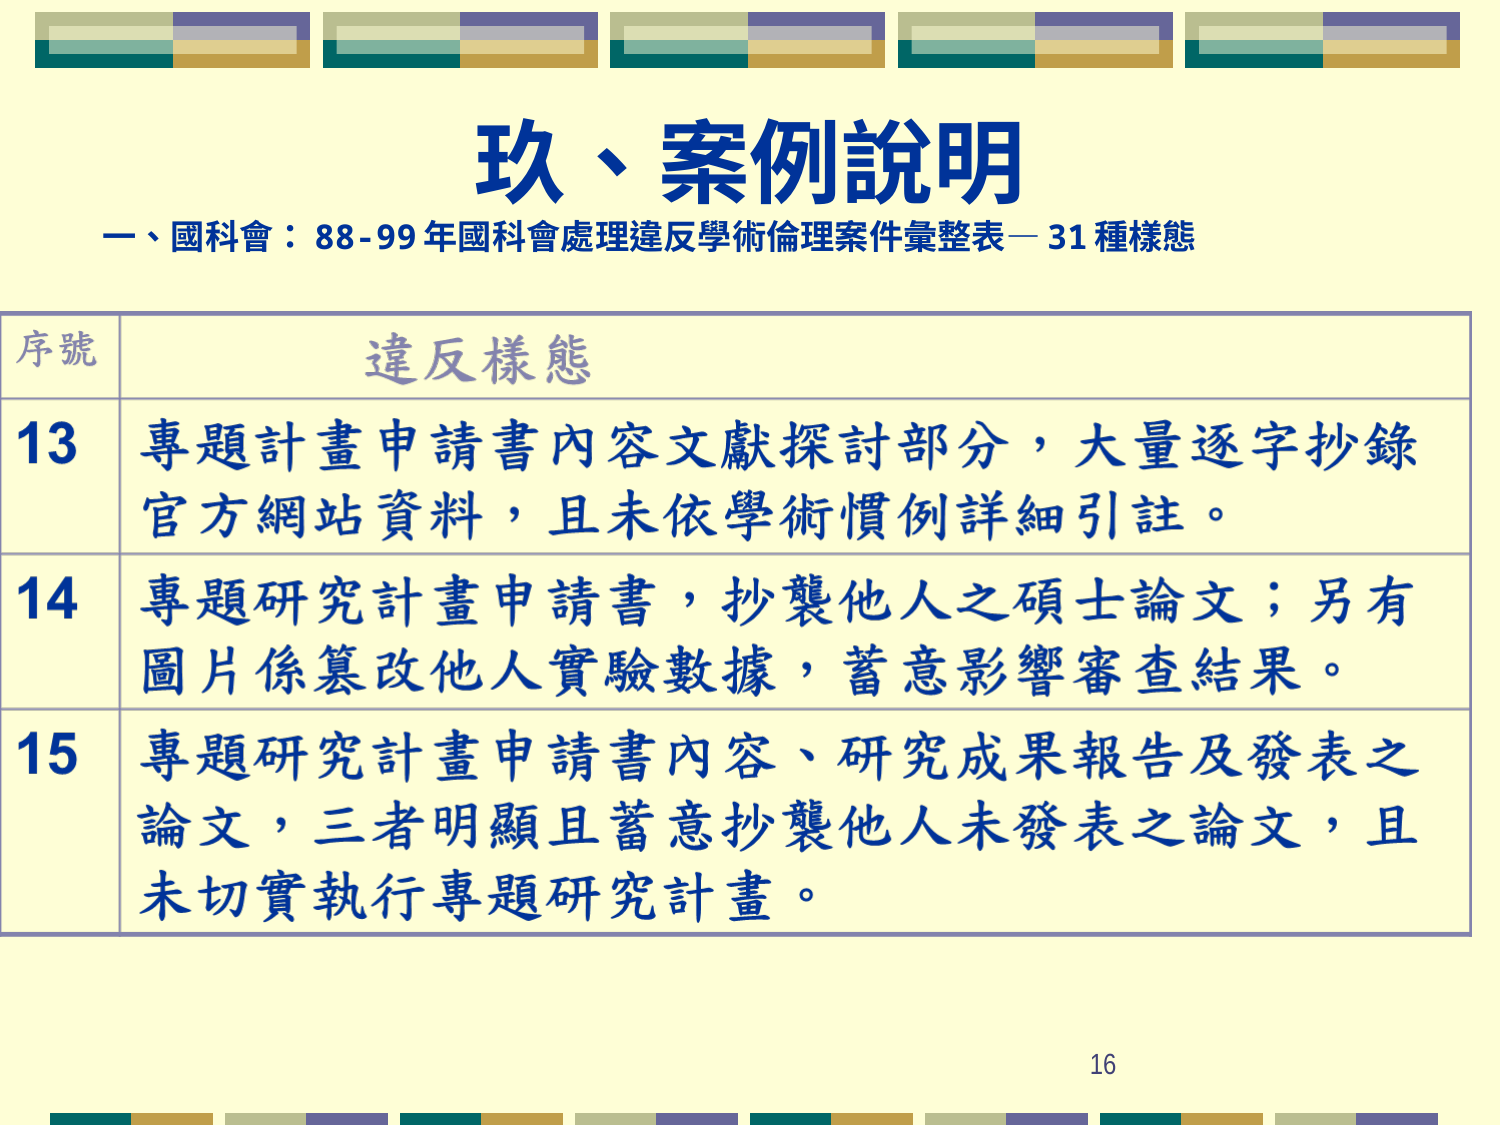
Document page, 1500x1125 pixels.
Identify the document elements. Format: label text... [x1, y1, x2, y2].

picture [0, 304, 1472, 963]
list 一、國科會：88-99年國科會處理違反學術倫理案件彙整表—31種樣態 [41, 208, 1376, 291]
text_box 玖、案例說明 [113, 97, 1388, 220]
text_box [1074, 1012, 1388, 1088]
